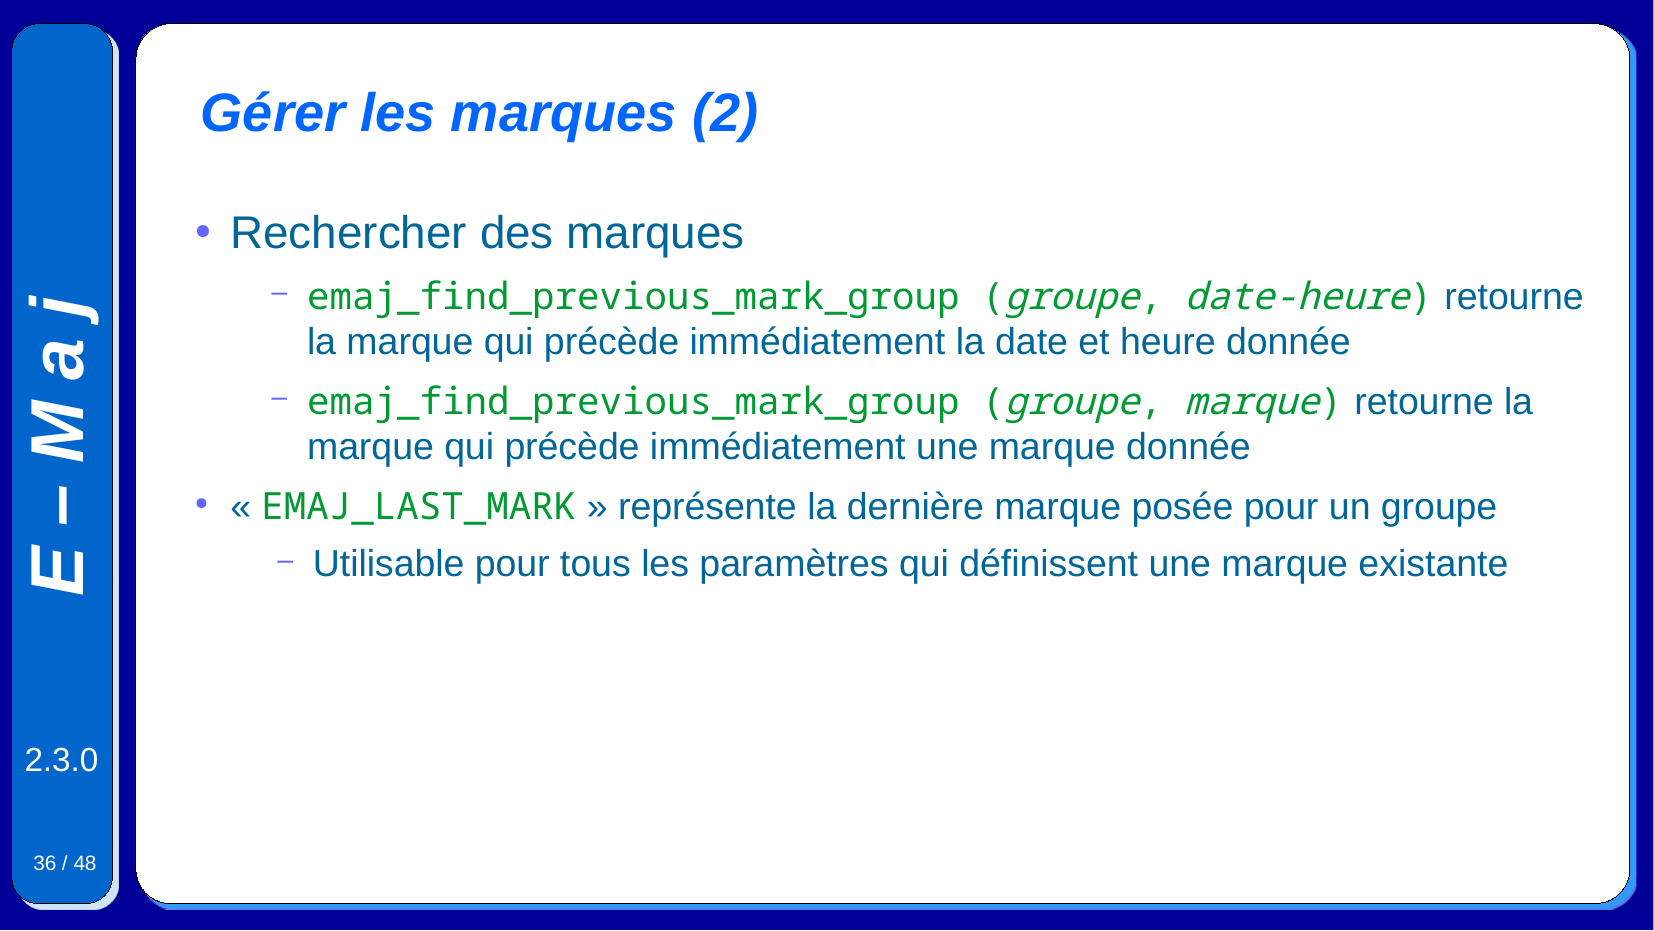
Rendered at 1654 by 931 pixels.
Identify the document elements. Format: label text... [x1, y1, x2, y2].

title Gérer les marques (2) [200, 34, 1575, 191]
list Rechercher des marques emaj_find_previous_mark_group (groupe, date-heure) retourne la marque qui précède immédiatement la date et heure donnée emaj_find_previous_mark_group (groupe, marque) retourne la marque qui précède immédiatement une marque donnée « EMAJ_LAST_MARK » représente la dernière marque posée pour un groupe Utilisable pour tous les paramètres qui définissent une marque existante [177, 206, 1587, 827]
